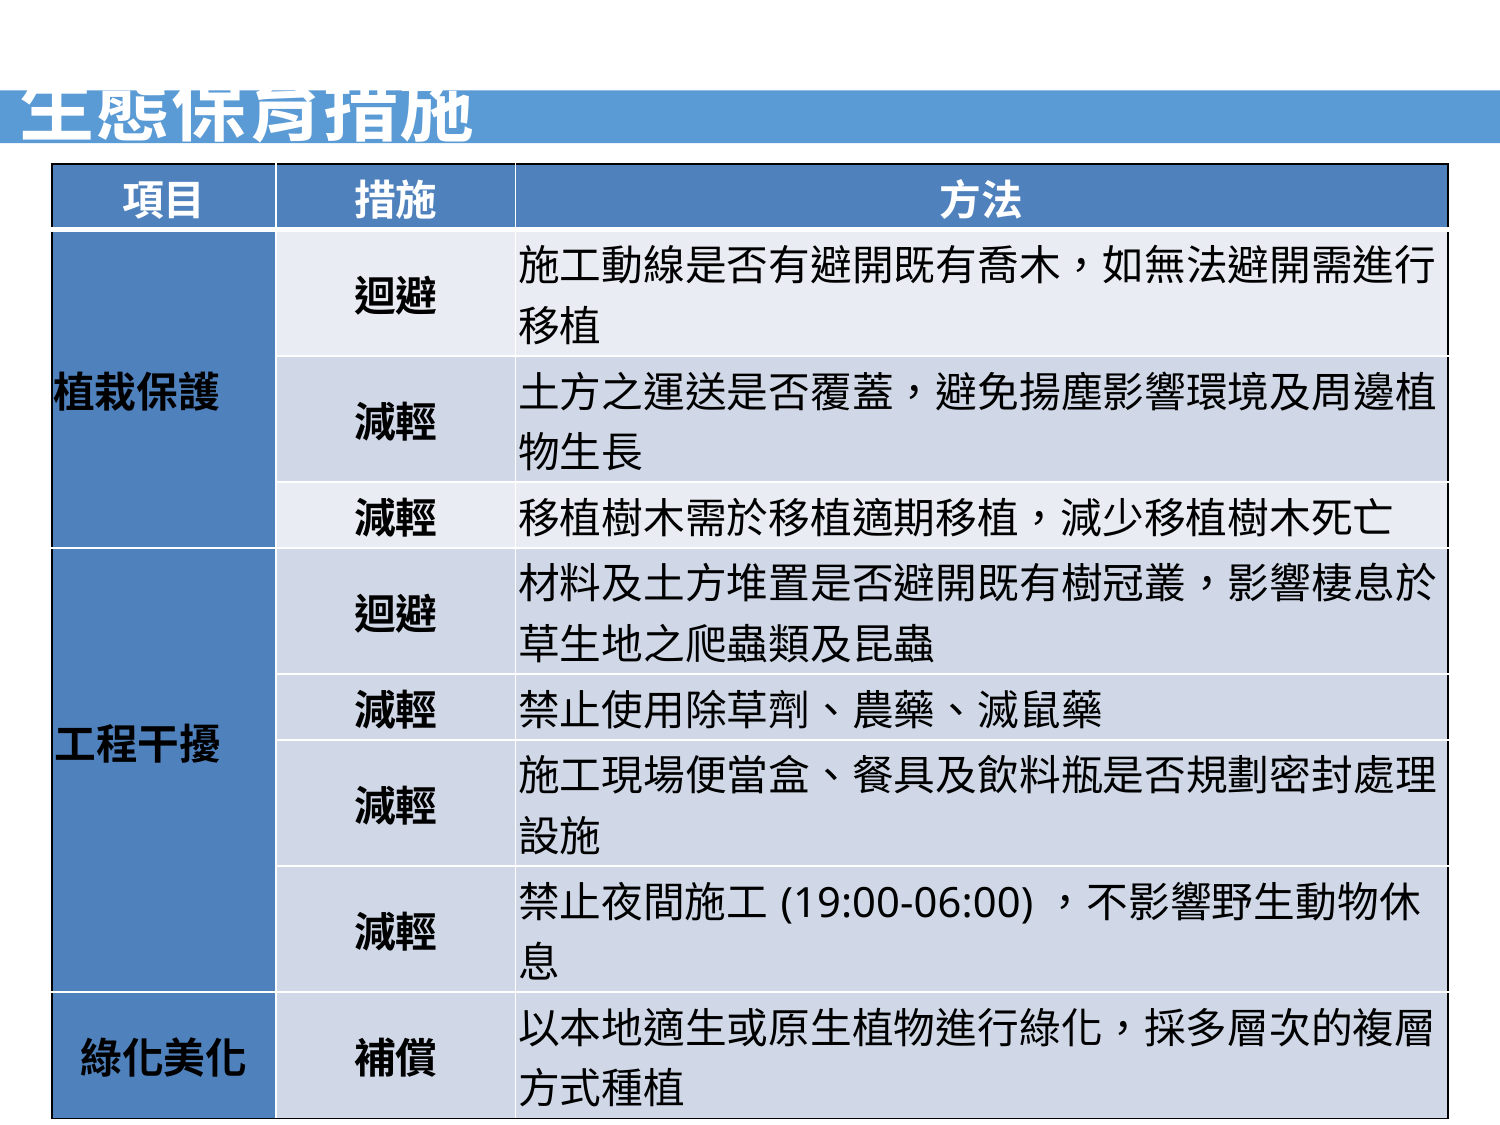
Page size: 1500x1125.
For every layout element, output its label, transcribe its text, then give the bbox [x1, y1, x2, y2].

table_cell 減輕 [277, 357, 515, 481]
table_cell 禁止使用除草劑、農藥、滅鼠藥 [516, 675, 1447, 739]
table_cell 減輕 [277, 675, 515, 739]
table_cell 迴避 [277, 232, 515, 355]
table_cell 迴避 [277, 549, 515, 673]
text_box [0, 90, 4, 144]
text_box 生態保育措施 [4, 42, 959, 185]
table_cell 以本地適生或原生植物進行綠化，採多層次的複層方式種植 [516, 993, 1447, 1118]
table_cell 補償 [277, 993, 515, 1118]
table_cell 移植樹木需於移植適期移植，減少移植樹木死亡 [516, 483, 1447, 547]
table_cell 工程干擾 [53, 549, 275, 991]
table_cell 植栽保護 [53, 232, 275, 547]
table_cell 綠化美化 [53, 993, 275, 1118]
table_cell 減輕 [277, 741, 515, 865]
table_header 措施 [277, 165, 515, 227]
table_cell 減輕 [277, 483, 515, 547]
table_cell 施工現場便當盒、餐具及飲料瓶是否規劃密封處理設施 [516, 741, 1447, 865]
table_cell 材料及土方堆置是否避開既有樹冠叢，影響棲息於草生地之爬蟲類及昆蟲 [516, 549, 1447, 673]
table_header 項目 [53, 165, 275, 227]
table_cell 土方之運送是否覆蓋，避免揚塵影響環境及周邊植物生長 [516, 357, 1447, 481]
text_box [959, 90, 1500, 144]
table_cell 施工動線是否有避開既有喬木，如無法避開需進行移植 [516, 232, 1447, 355]
table_cell 減輕 [277, 867, 515, 991]
table_cell 禁止夜間施工(19:00-06:00)，不影響野生動物休息 [516, 867, 1447, 991]
table_header 方法 [516, 165, 1447, 227]
